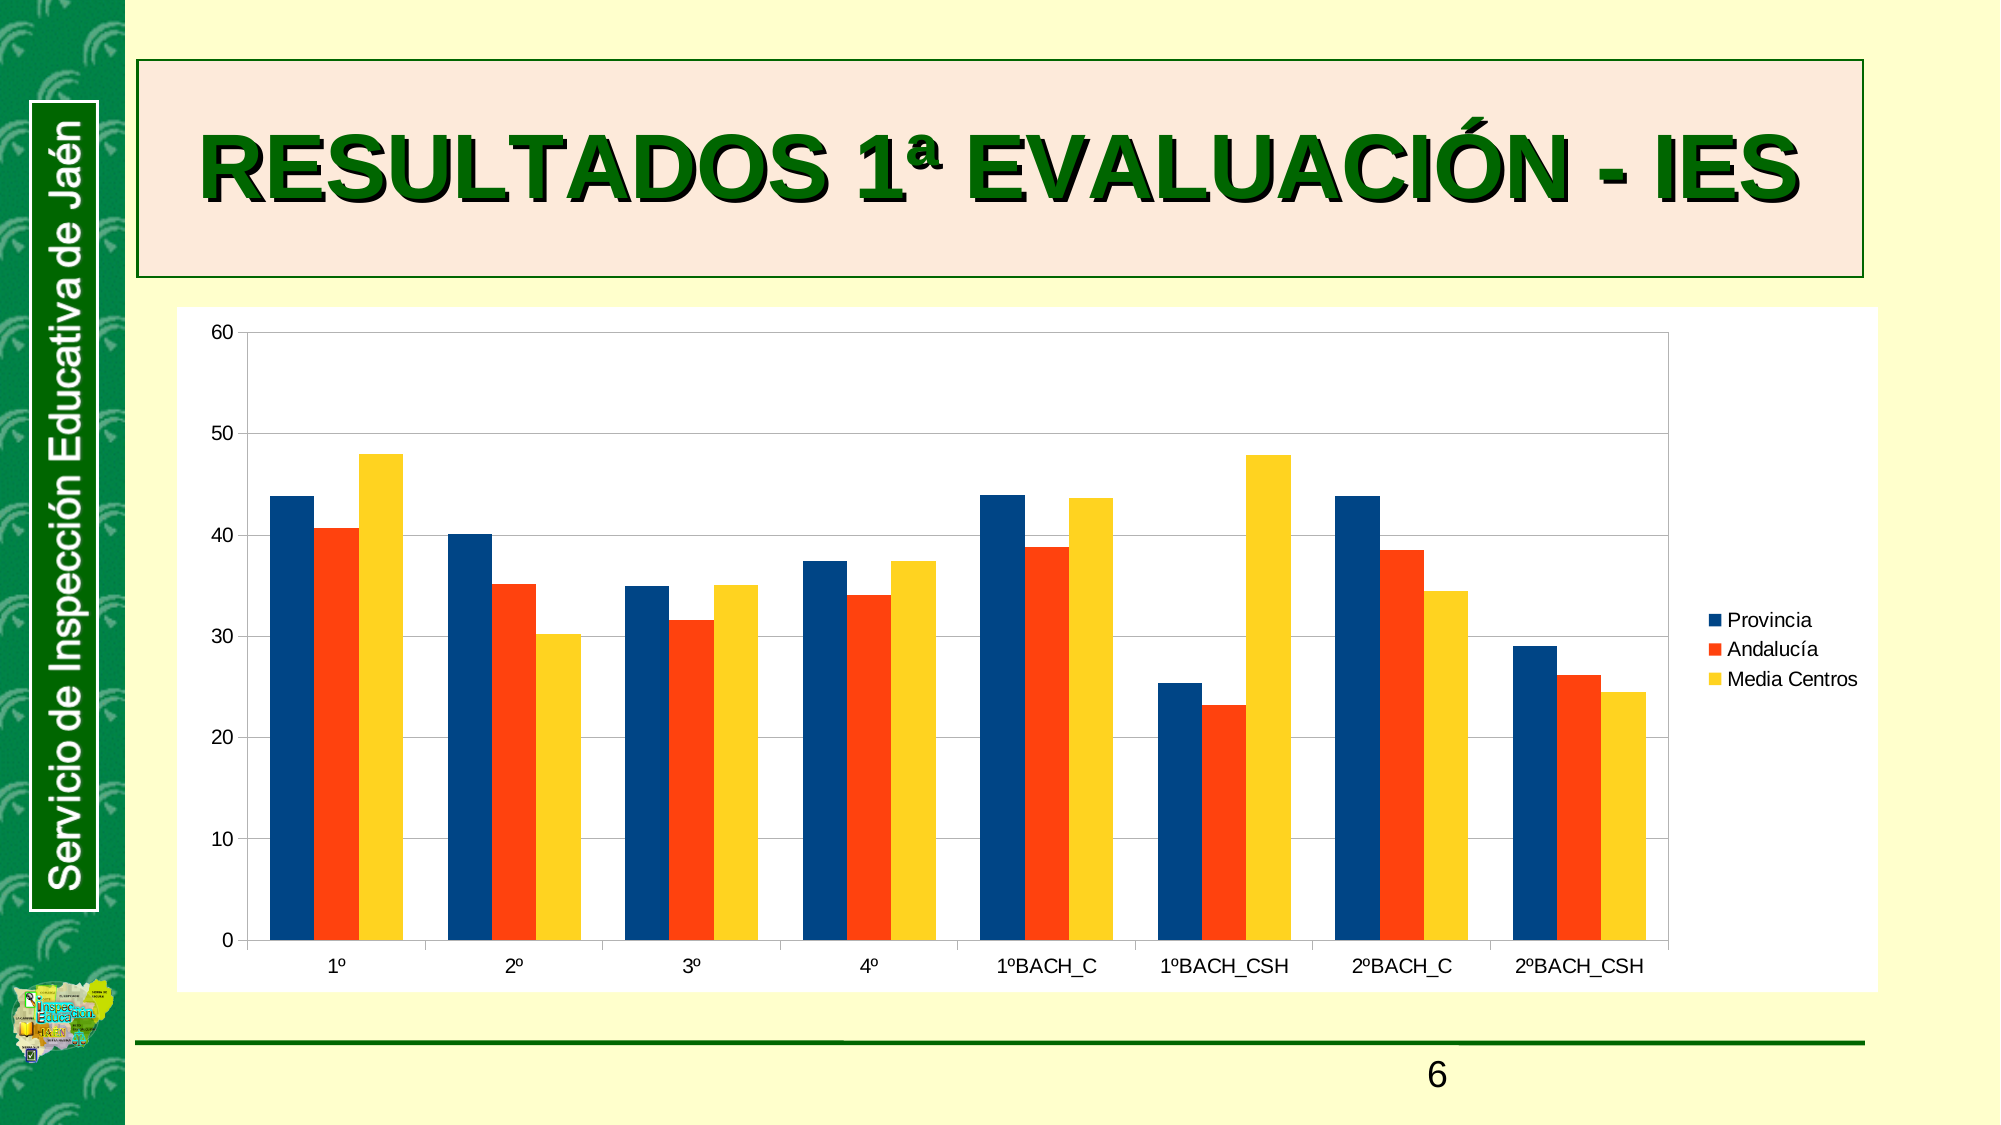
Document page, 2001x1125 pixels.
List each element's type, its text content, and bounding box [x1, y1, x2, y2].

text_box RESULTADOS 1ª EVALUACIÓN - IES [137, 59, 1863, 278]
text_box <número> [1412, 1042, 1863, 1103]
picture [0, 0, 125, 1125]
chart [177, 307, 1878, 993]
